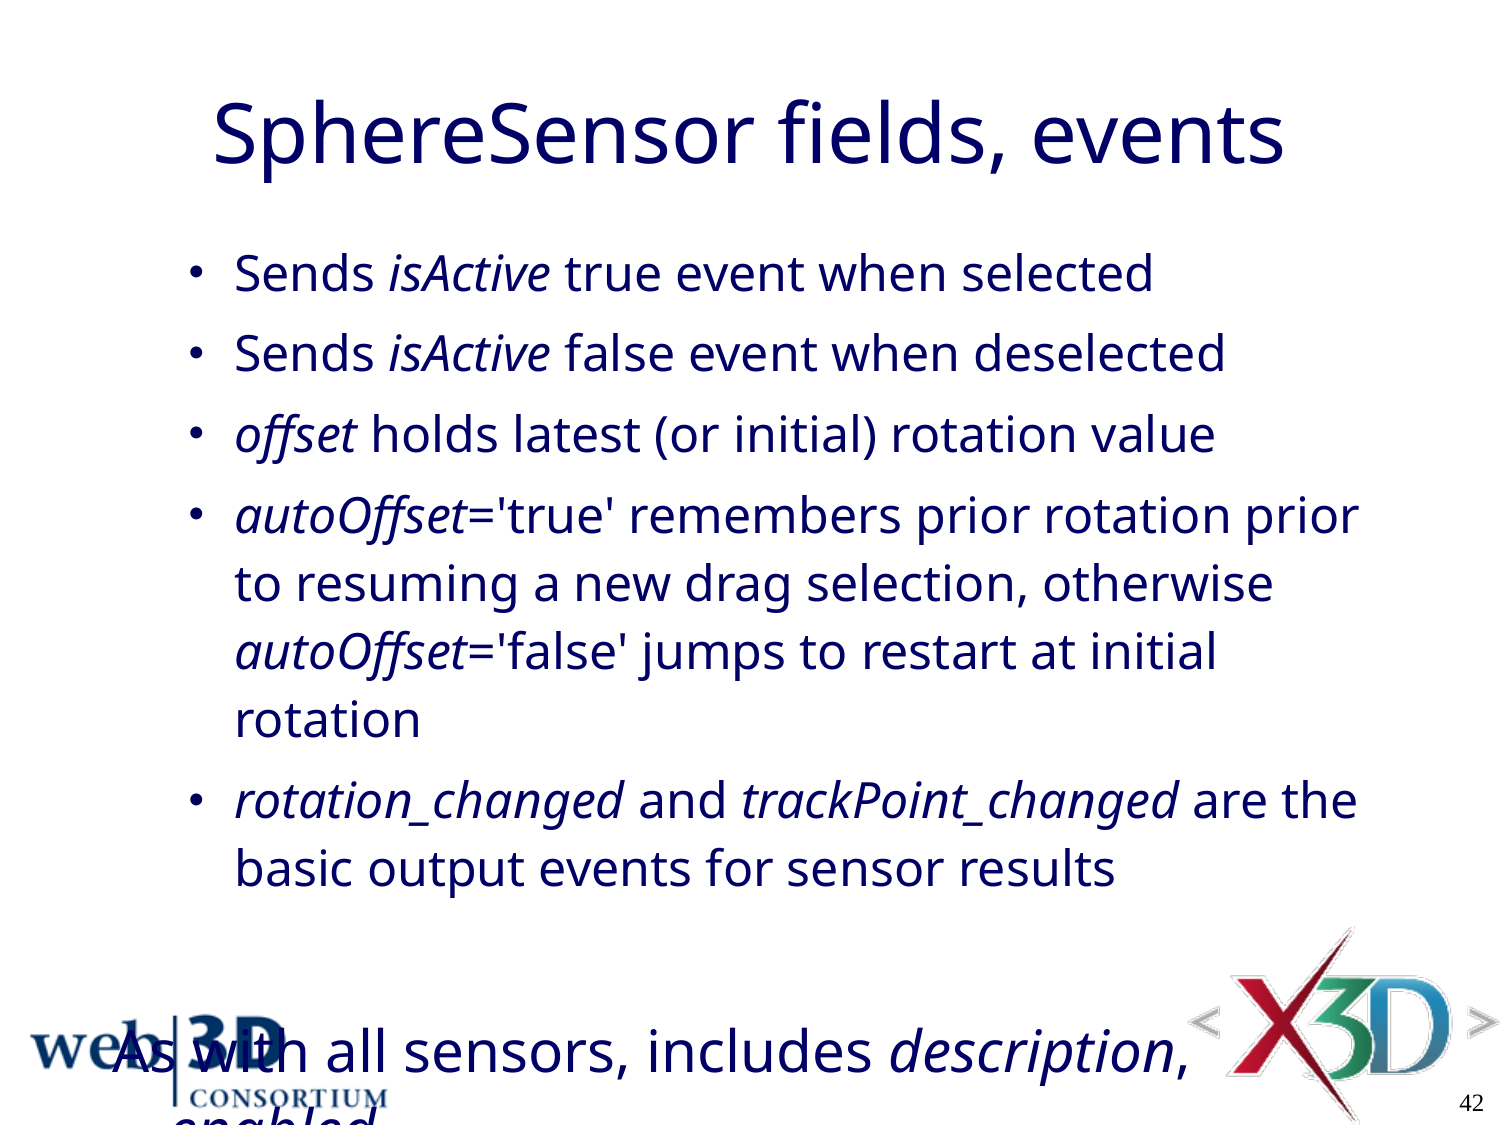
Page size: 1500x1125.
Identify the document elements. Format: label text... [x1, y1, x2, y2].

picture [1187, 926, 1500, 1125]
list Sends isActive true event when selected Sends isActive false event when deselected offset holds latest (or initial) rotation value autoOffset='true' remembers prior rotation prior to resuming a new drag selection, otherwise autoOffset='false' jumps to restart at initial rotation rotation_changed and trackPoint_changed are the basic output events for sensor results As with all sensors, includes description, enabled [112, 237, 1388, 986]
picture [12, 998, 413, 1118]
title SphereSensor fields, events [112, 44, 1388, 218]
